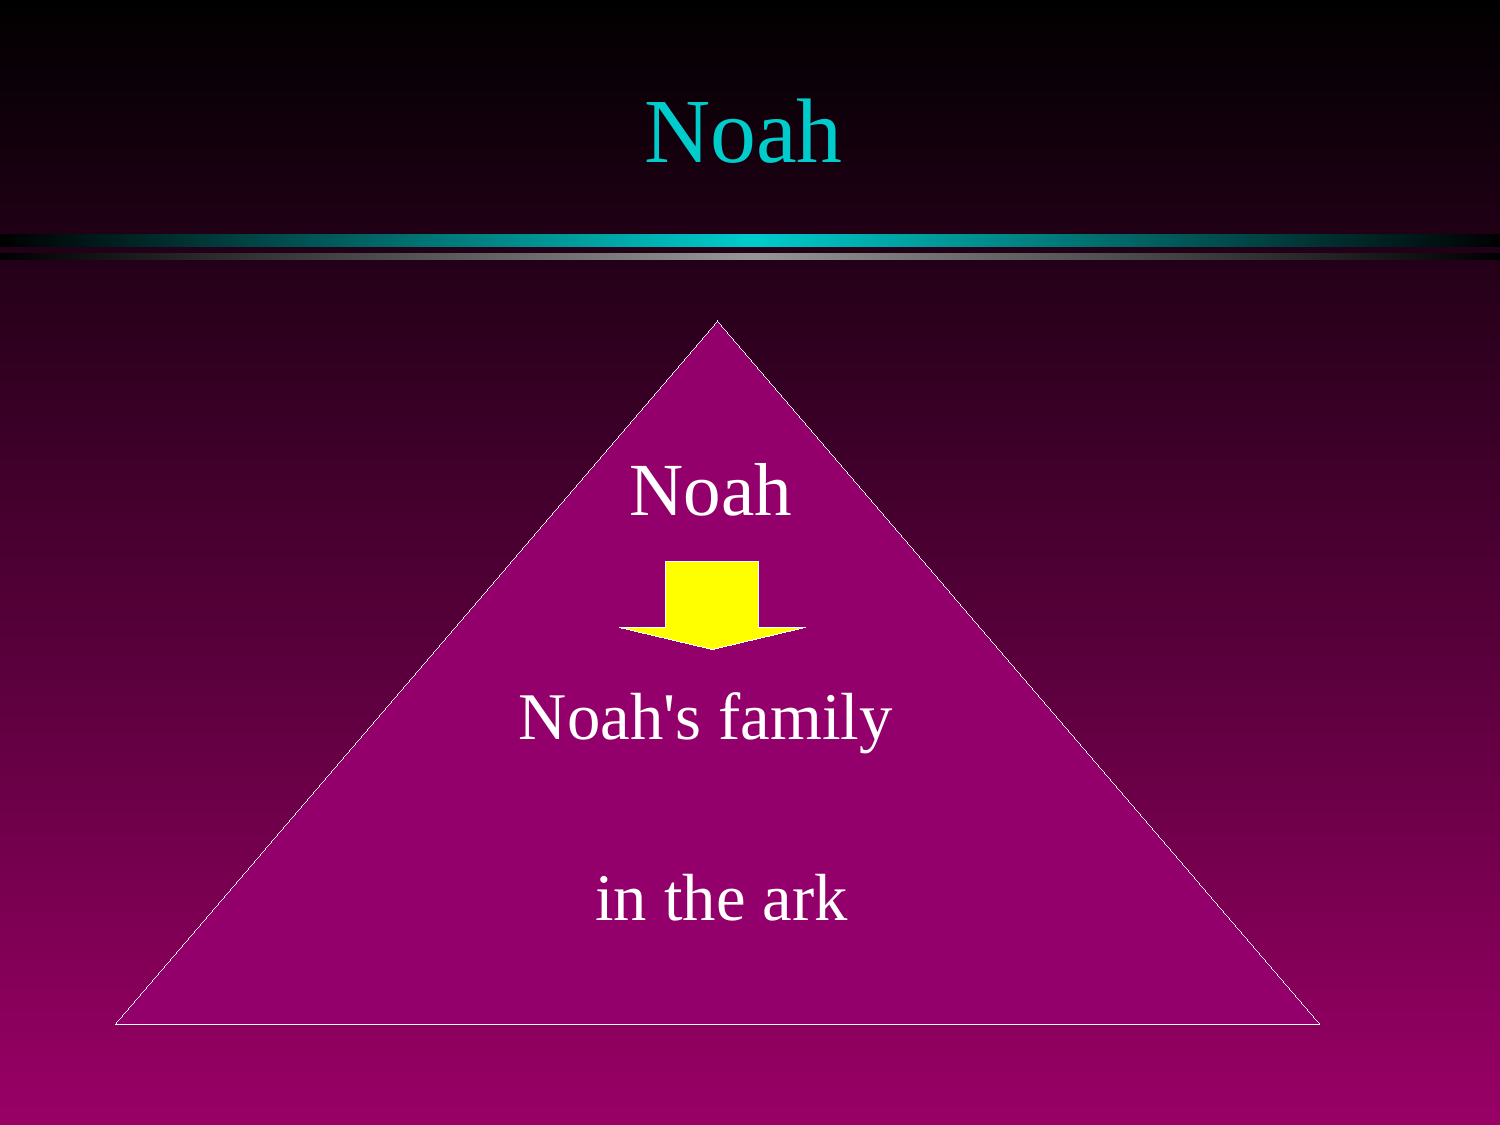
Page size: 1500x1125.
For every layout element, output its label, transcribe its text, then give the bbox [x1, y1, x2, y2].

text_box Noah's family [504, 672, 1039, 762]
title Noah [99, 37, 1388, 225]
text_box [115, 320, 1320, 1025]
text_box in the ark [580, 853, 990, 943]
text_box Noah [615, 441, 895, 540]
